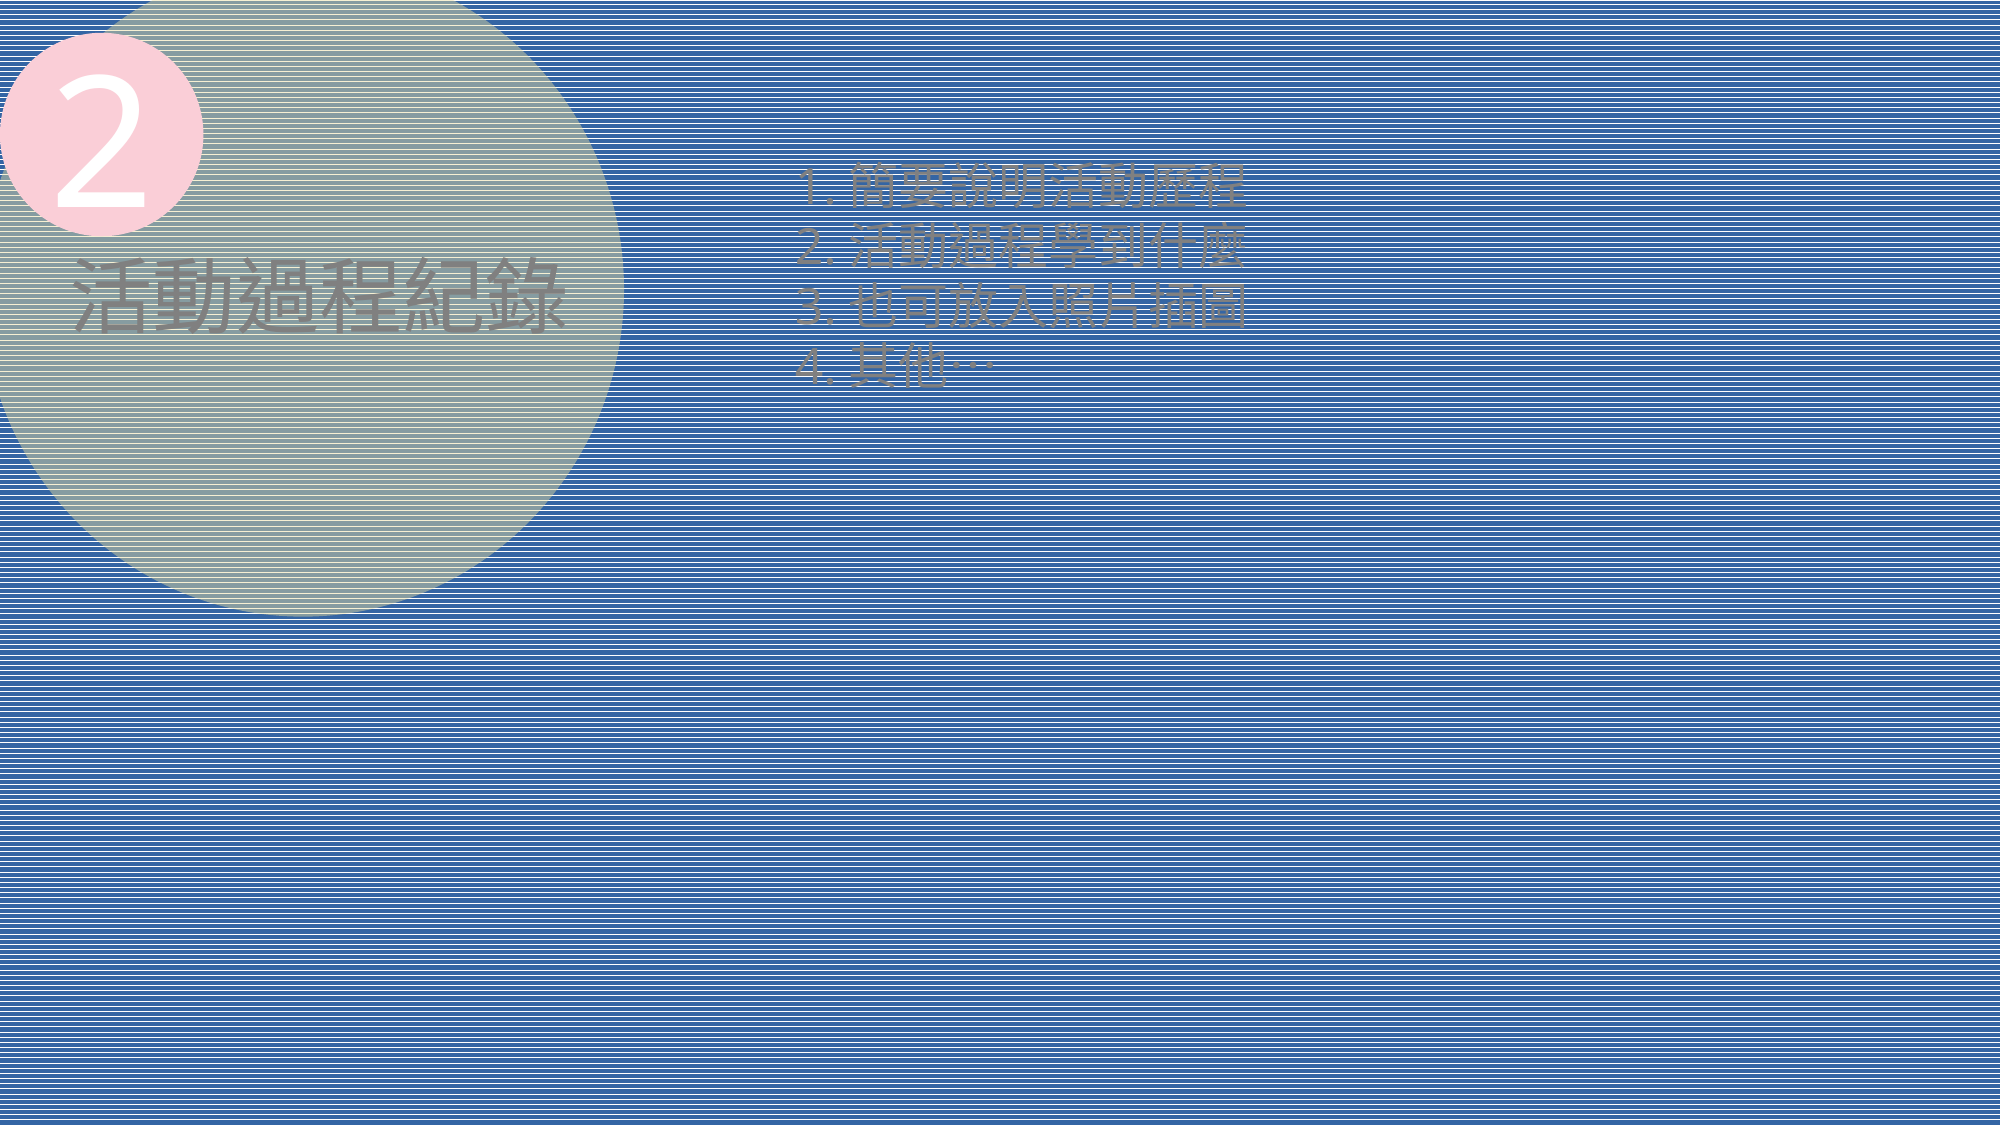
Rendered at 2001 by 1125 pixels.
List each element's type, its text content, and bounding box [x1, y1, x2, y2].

text_box 活動過程紀錄 [55, 236, 593, 352]
text_box 1.簡要說明活動歷程 2.活動過程學到什麼 3.也可放入照片插圖 4.其他… [779, 146, 1839, 402]
text_box [0, 0, 625, 617]
text_box 2 [0, 32, 204, 236]
